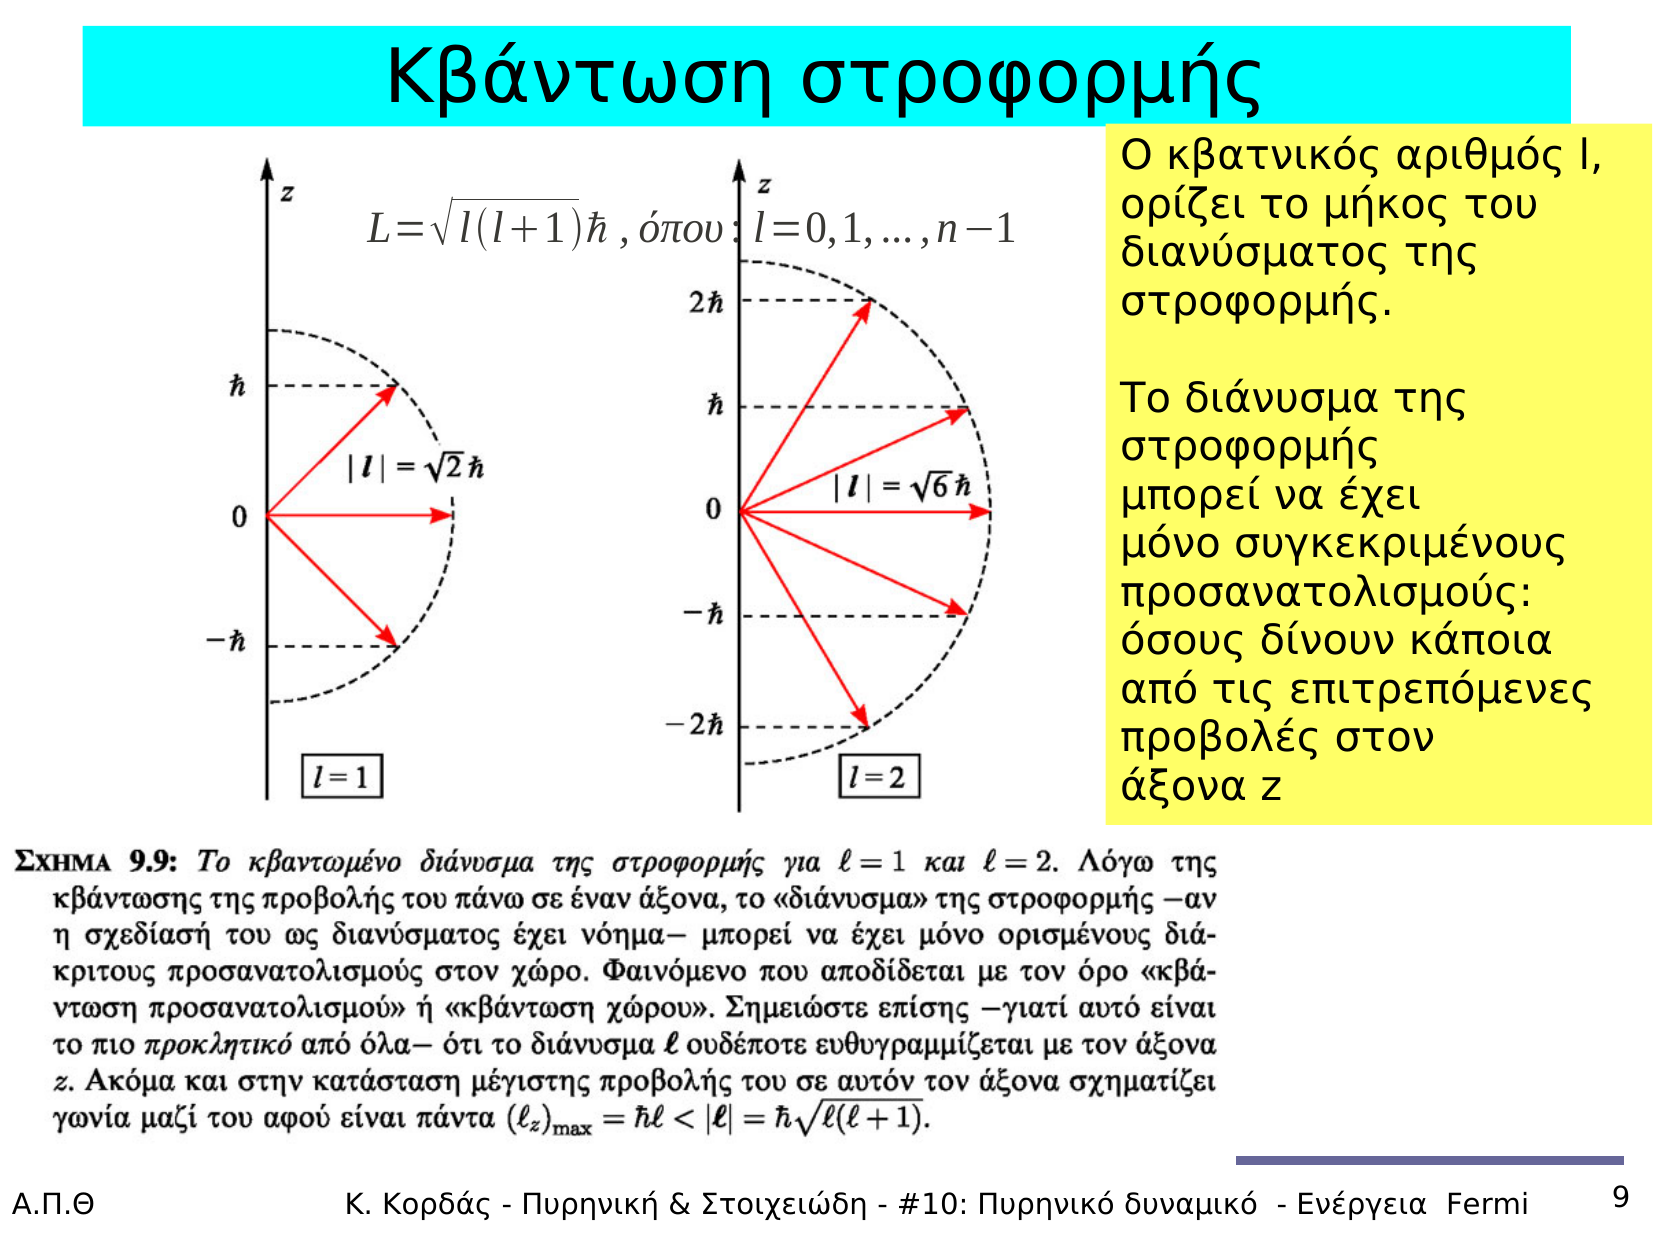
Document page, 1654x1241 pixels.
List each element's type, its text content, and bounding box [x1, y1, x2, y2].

text_box O κβατνικός αριθμός l, ορίζει το μήκος του διανύσματος της στροφορμής. Το διάνυσμα της στροφορμής μπορεί να έχει μόνο συγκεκριμένους προσανατολισμούς: όσους δίνουν κάποια από τις επιτρεπόμενες προβολές στον άξονα z [1105, 123, 1653, 825]
chart [351, 191, 1031, 257]
title Κβάντωση στροφορμής [82, 25, 1571, 127]
picture [1, 89, 1236, 1170]
